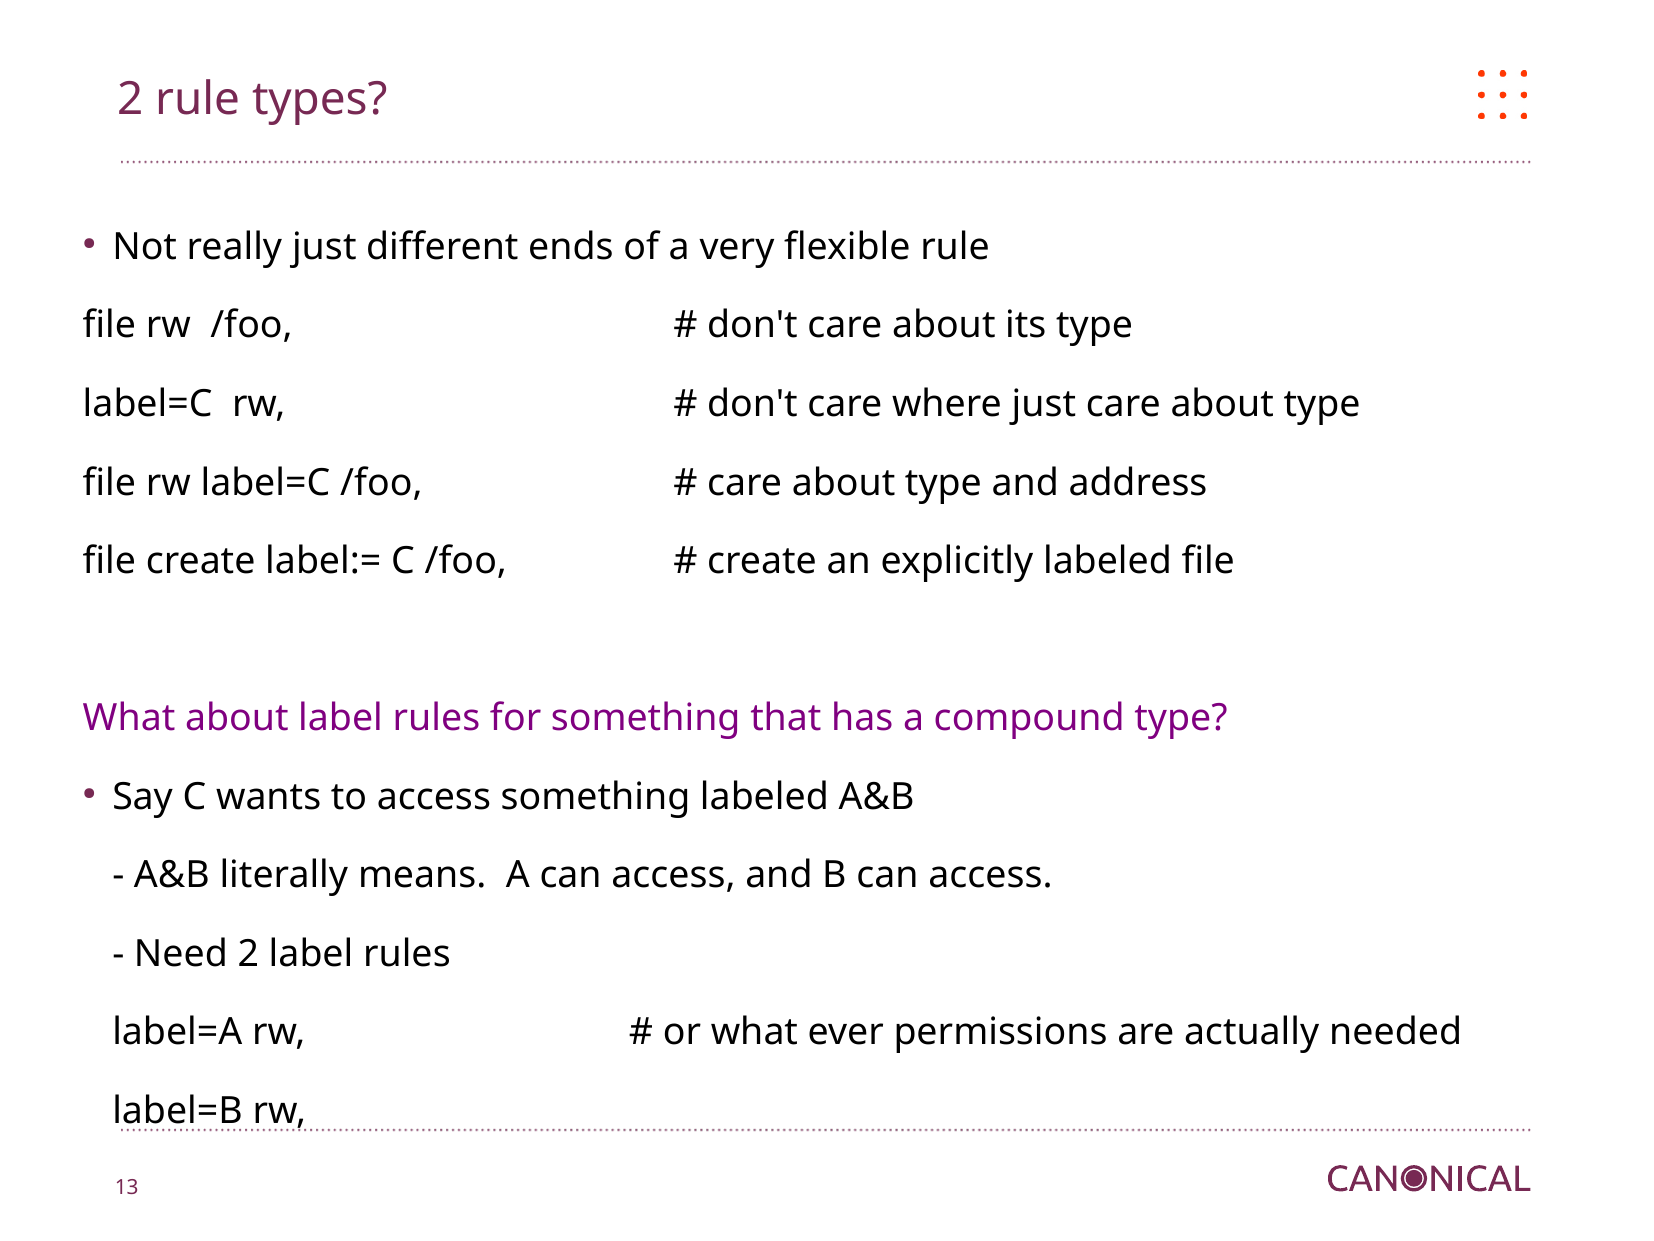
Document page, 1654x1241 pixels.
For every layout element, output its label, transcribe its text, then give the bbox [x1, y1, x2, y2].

picture [111, 159, 1533, 166]
picture [1478, 70, 1527, 119]
list Not really just different ends of a very flexible rule file rw /foo, # don't care about its type label=C rw, # don't care where just care about type file rw label=C /foo, # care about type and address file create label:= C /foo, # create an explicitly labeled file What about label rules for something that has a compound type? Say C wants to access something labeled A&B - A&B literally means. A can access, and B can access. - Need 2 label rules label=A rw, # or what ever permissions are actually needed label=B rw, [82, 206, 1571, 1123]
title 2 rule types? [117, 71, 1447, 123]
picture [111, 1127, 1533, 1134]
